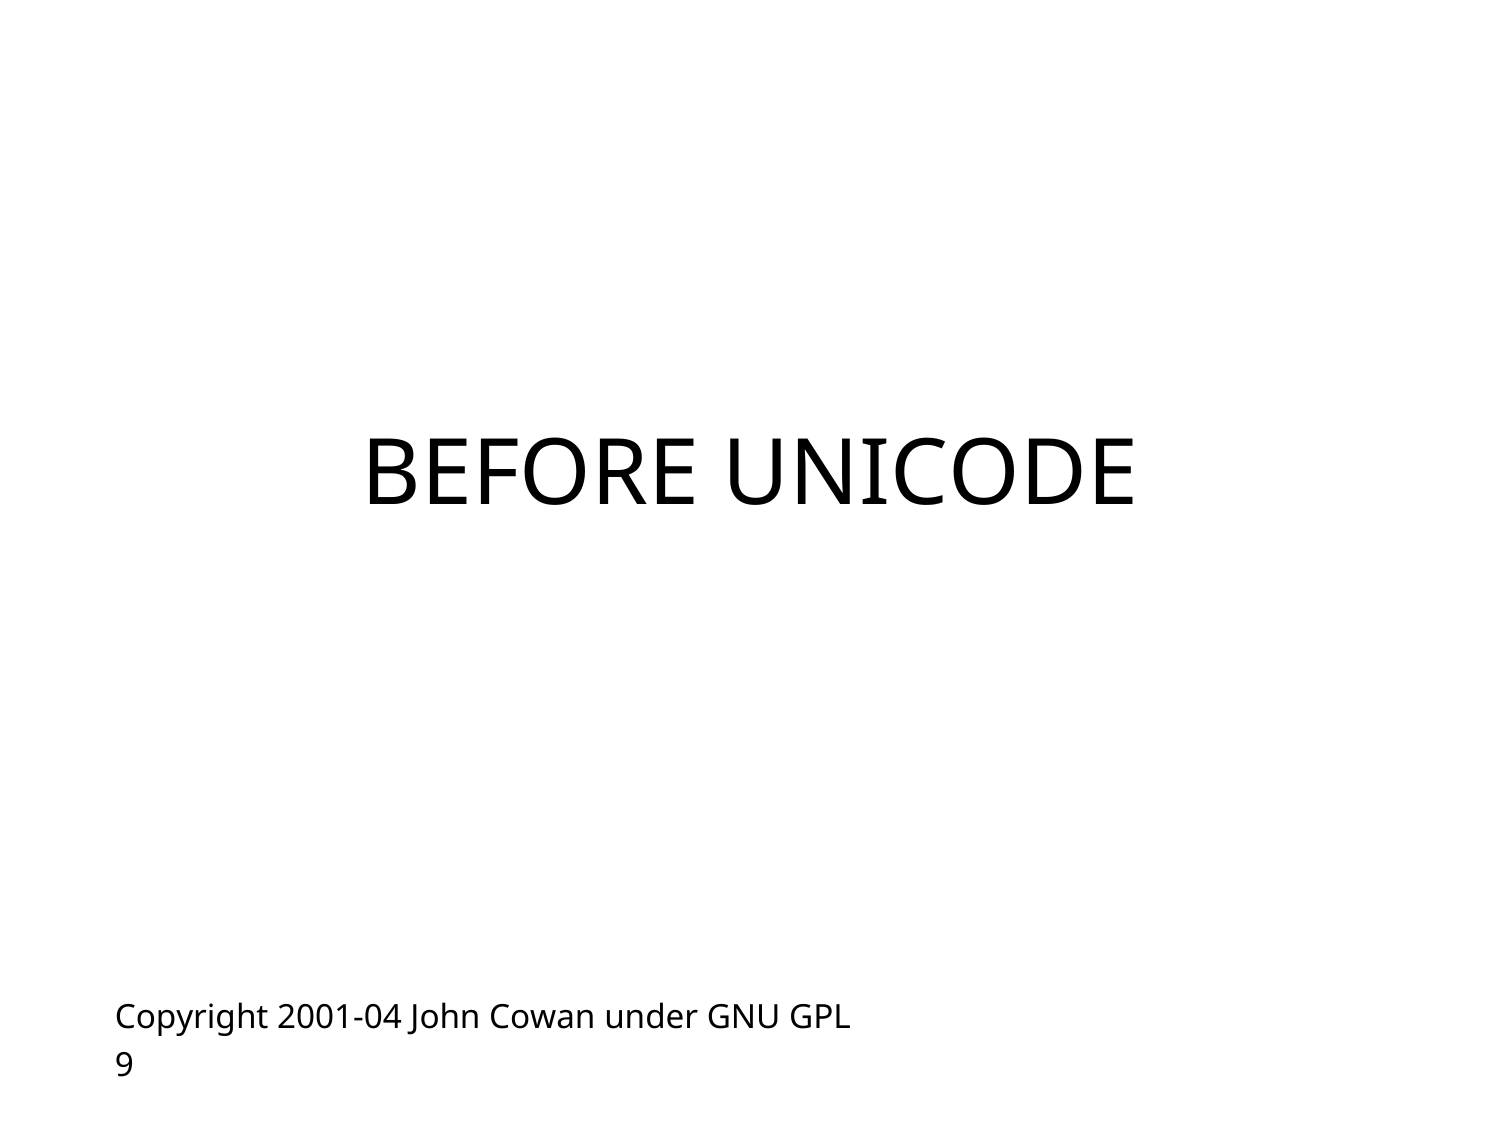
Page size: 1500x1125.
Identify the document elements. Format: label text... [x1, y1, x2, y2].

title BEFORE UNICODE [112, 375, 1388, 563]
